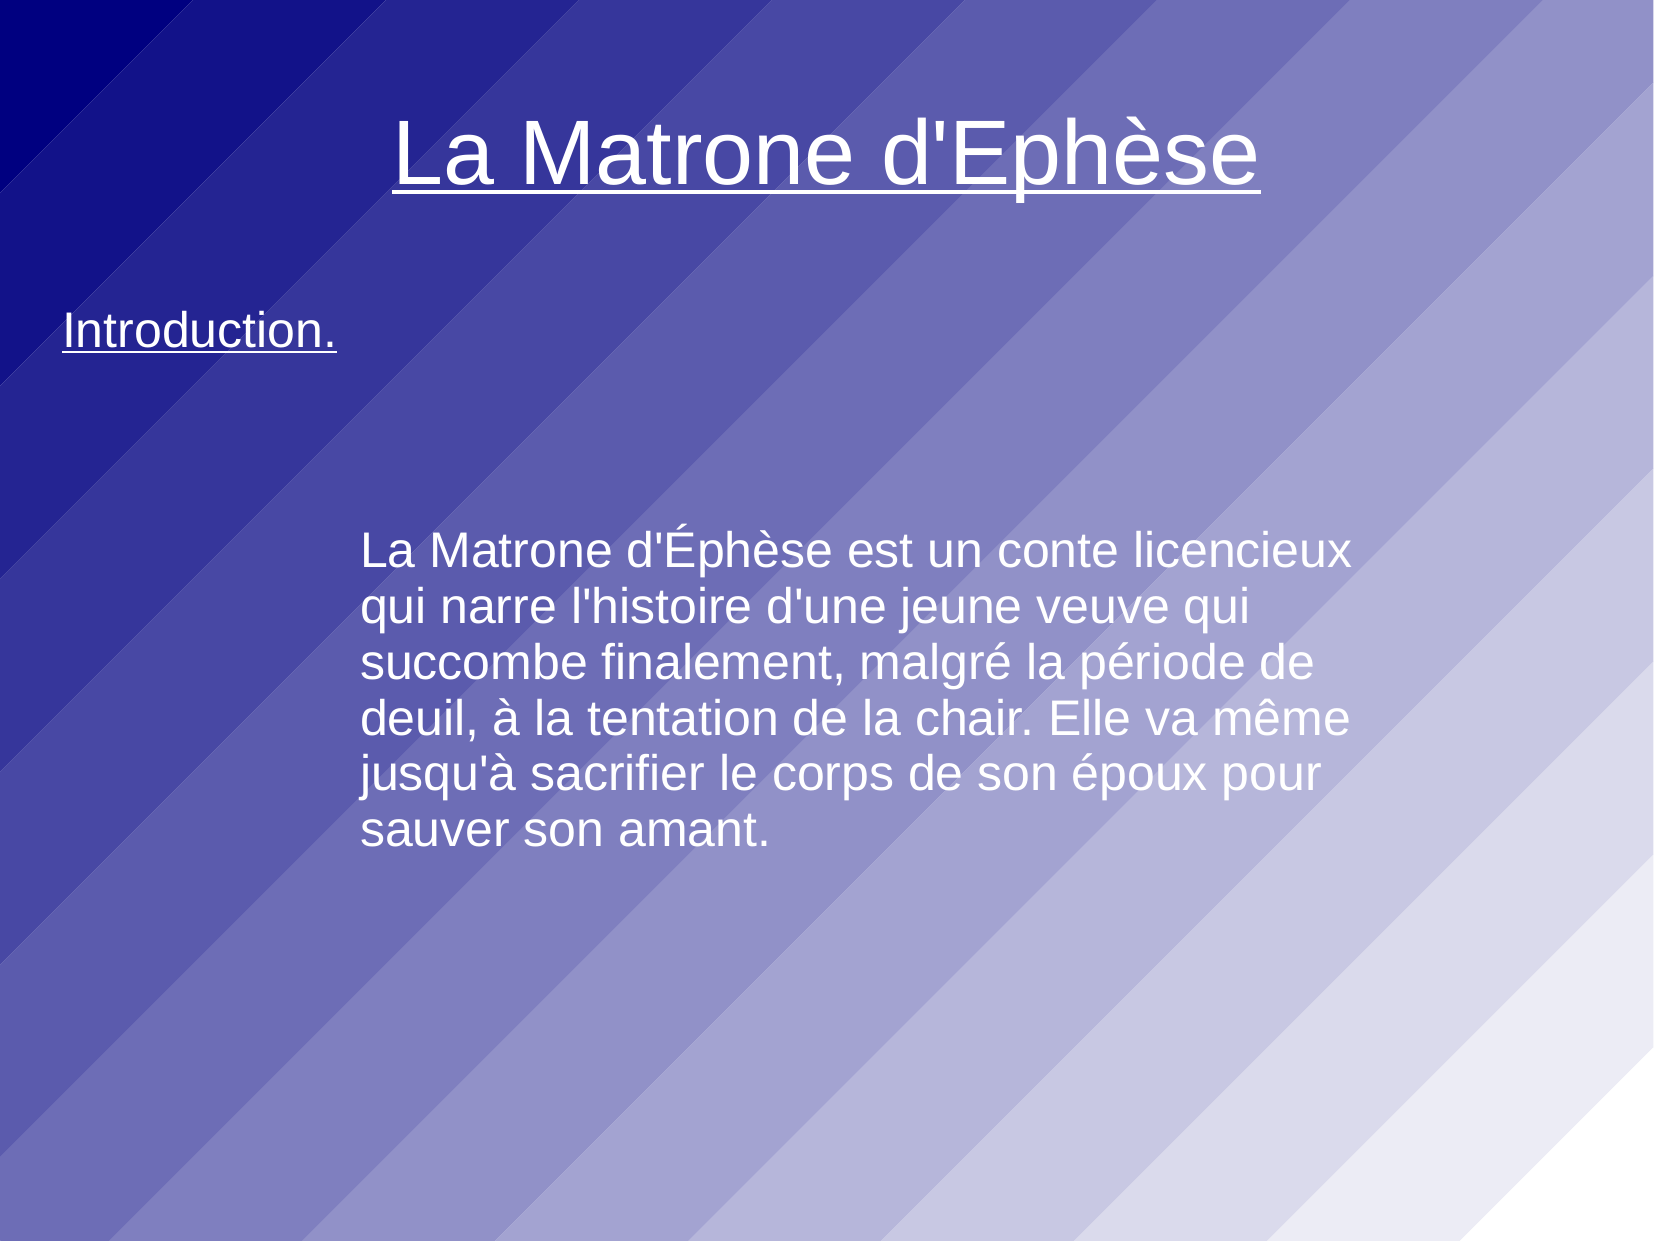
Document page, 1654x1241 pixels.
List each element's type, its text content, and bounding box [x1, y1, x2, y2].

text_box Introduction. [47, 295, 1040, 366]
text_box La Matrone d'Éphèse est un conte licencieux qui narre l'histoire d'une jeune veuve qui succombe finalement, malgré la période de deuil, à la tentation de la chair. Elle va même jusqu'à sacrifier le corps de son époux pour sauver son amant. [345, 515, 1418, 1134]
title La Matrone d'Ephèse [82, 49, 1571, 257]
